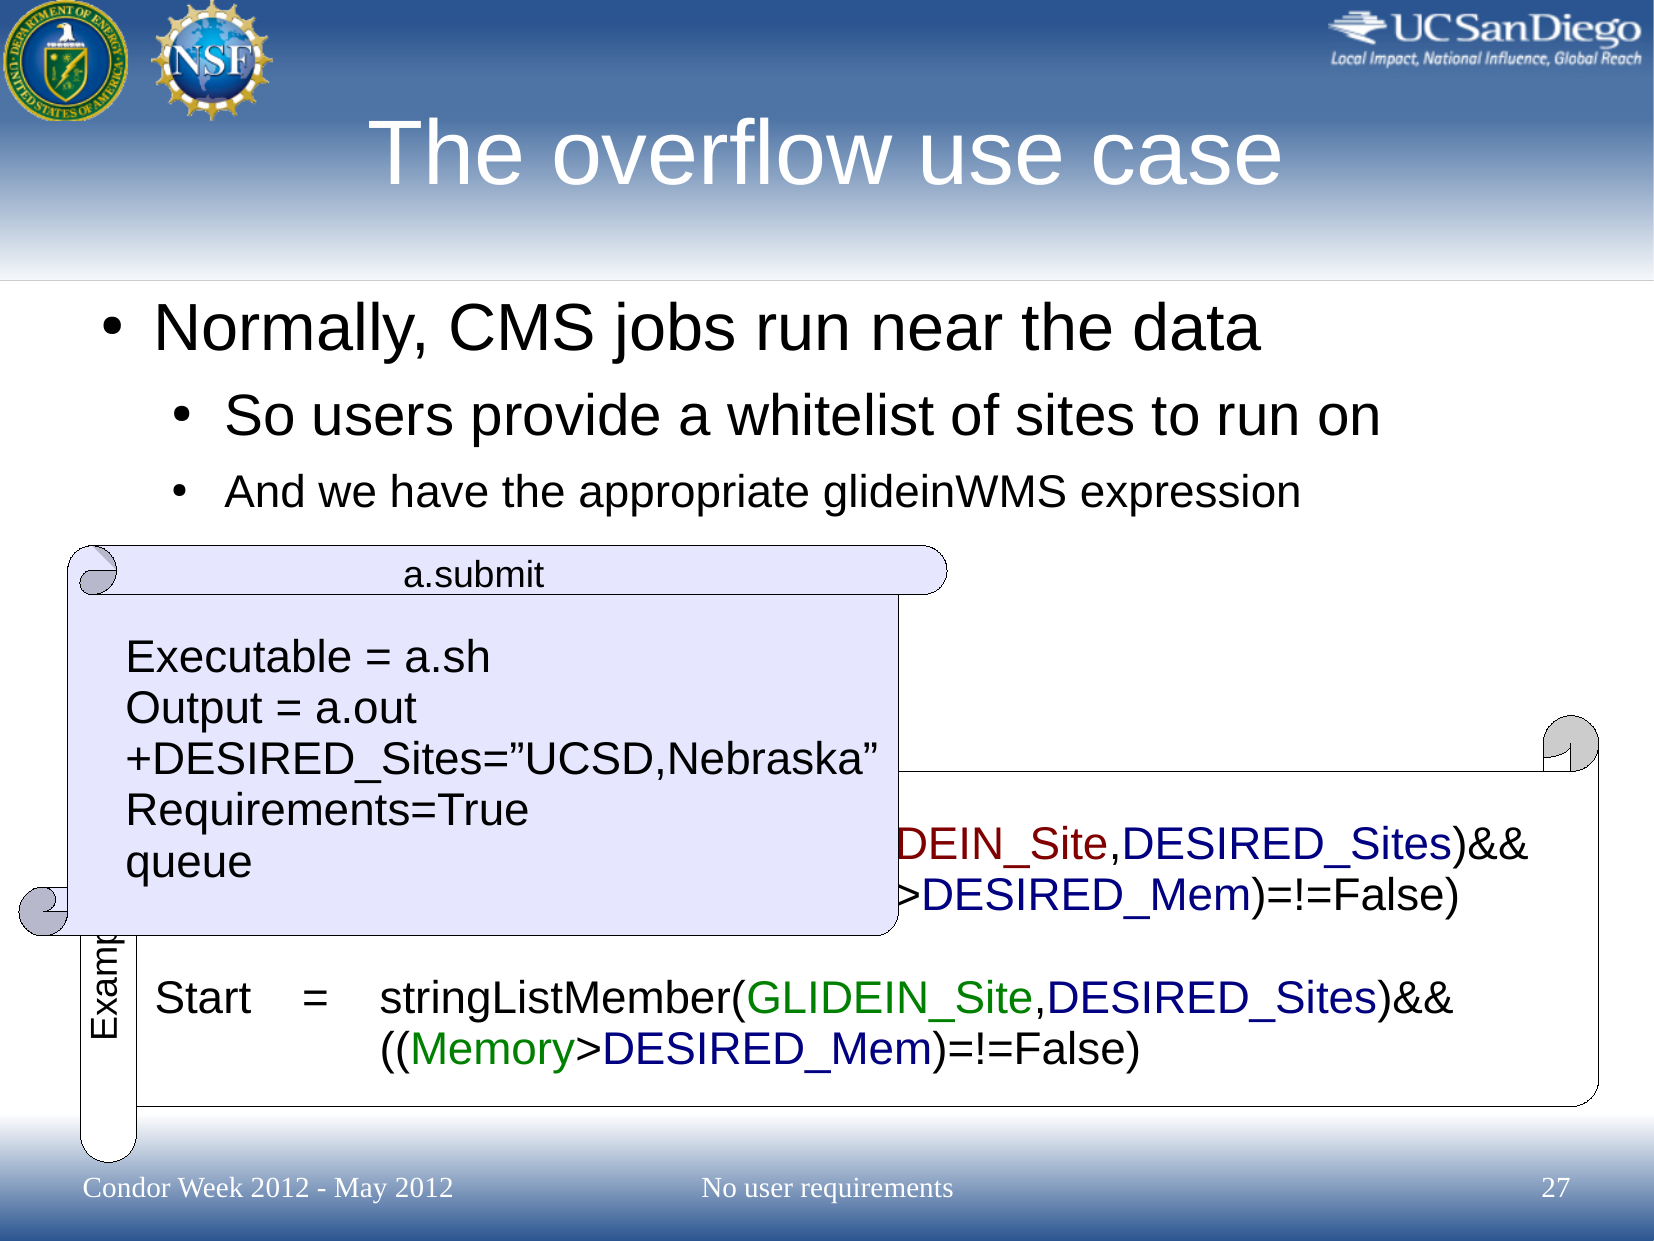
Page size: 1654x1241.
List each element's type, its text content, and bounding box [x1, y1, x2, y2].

text_box [80, 1057, 137, 1163]
text_box a.submit [388, 545, 560, 603]
text_box [18, 545, 948, 936]
title The overflow use case [82, 56, 1571, 250]
text_box [1571, 715, 1599, 1107]
picture [0, 0, 1654, 288]
text_box Example [75, 936, 82, 1057]
text_box Executable = a.sh Output = a.out +DESIRED_Sites=”UCSD,Nebraska” Requirements=True queue [110, 623, 894, 895]
list Normally, CMS jobs run near the data So users provide a whitelist of sites to run on And we have the appropriate glideinWMS expression [82, 290, 1571, 1109]
